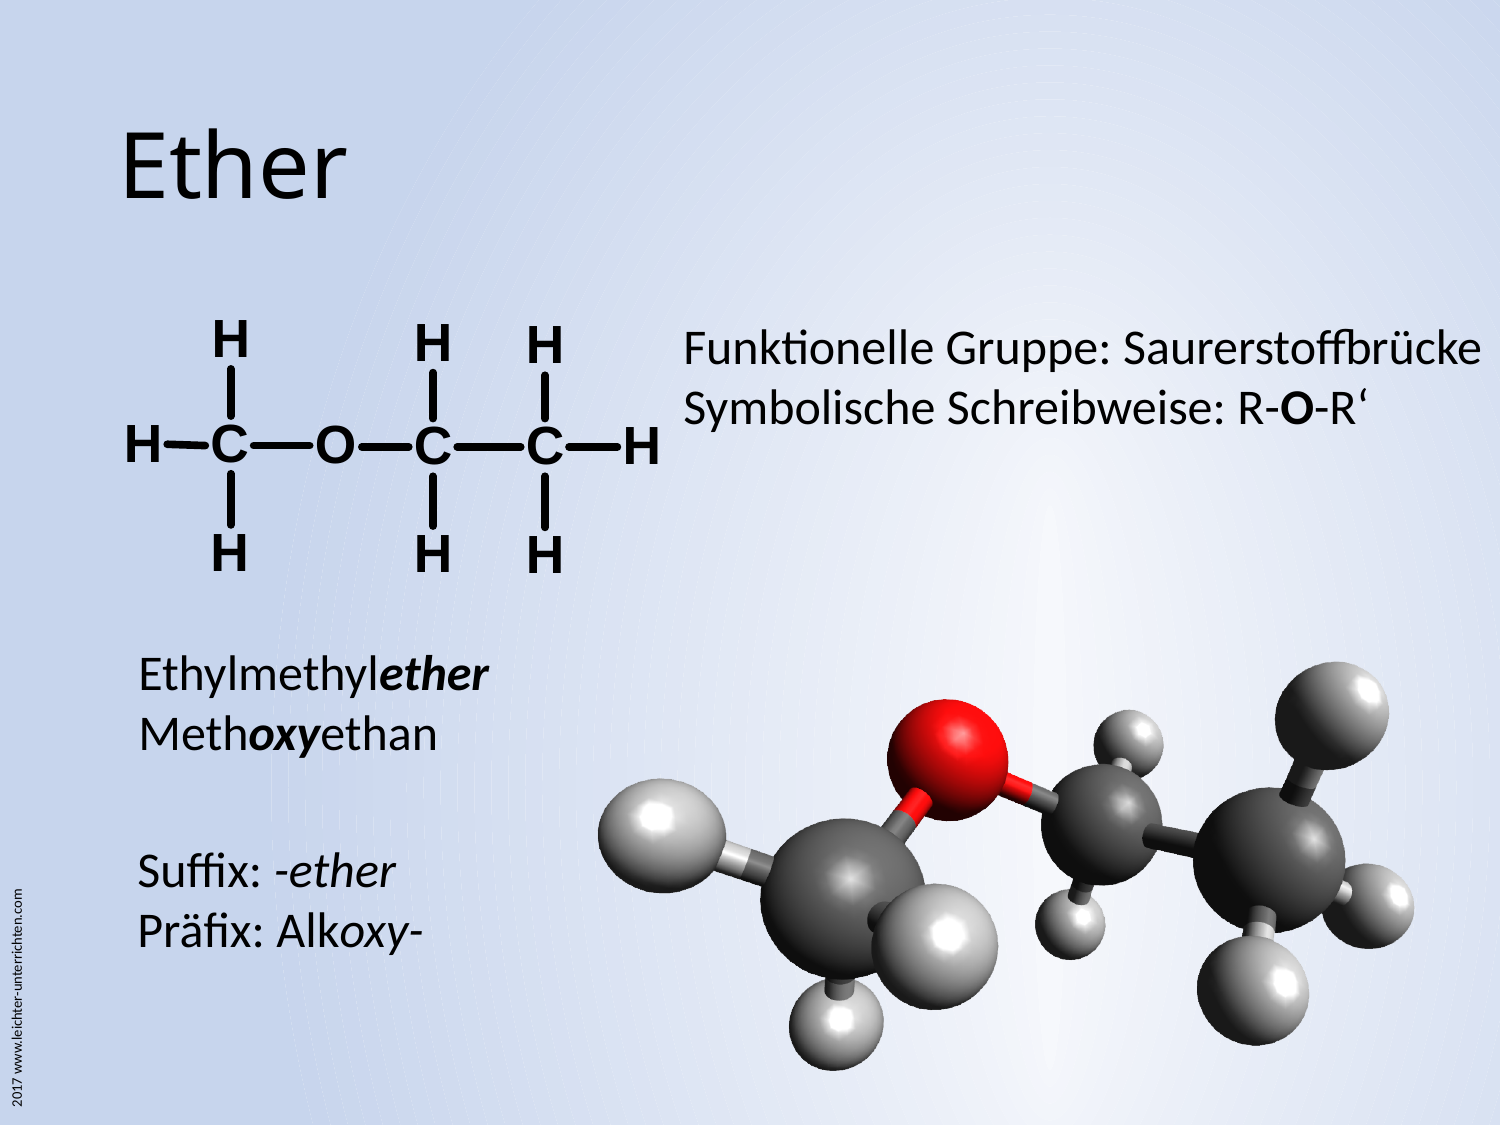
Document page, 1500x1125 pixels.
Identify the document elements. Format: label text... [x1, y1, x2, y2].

picture [123, 308, 662, 589]
title Ether [103, 59, 1397, 278]
text_box Ethylmethylether Methoxyethan [123, 633, 962, 769]
text_box Suffix: -ether Präfix: Alkoxy- [122, 829, 670, 965]
picture [597, 661, 1415, 1071]
text_box Funktionelle Gruppe: Saurerstoffbrücke Symbolische Schreibweise: R-O-R‘ [668, 307, 1500, 443]
